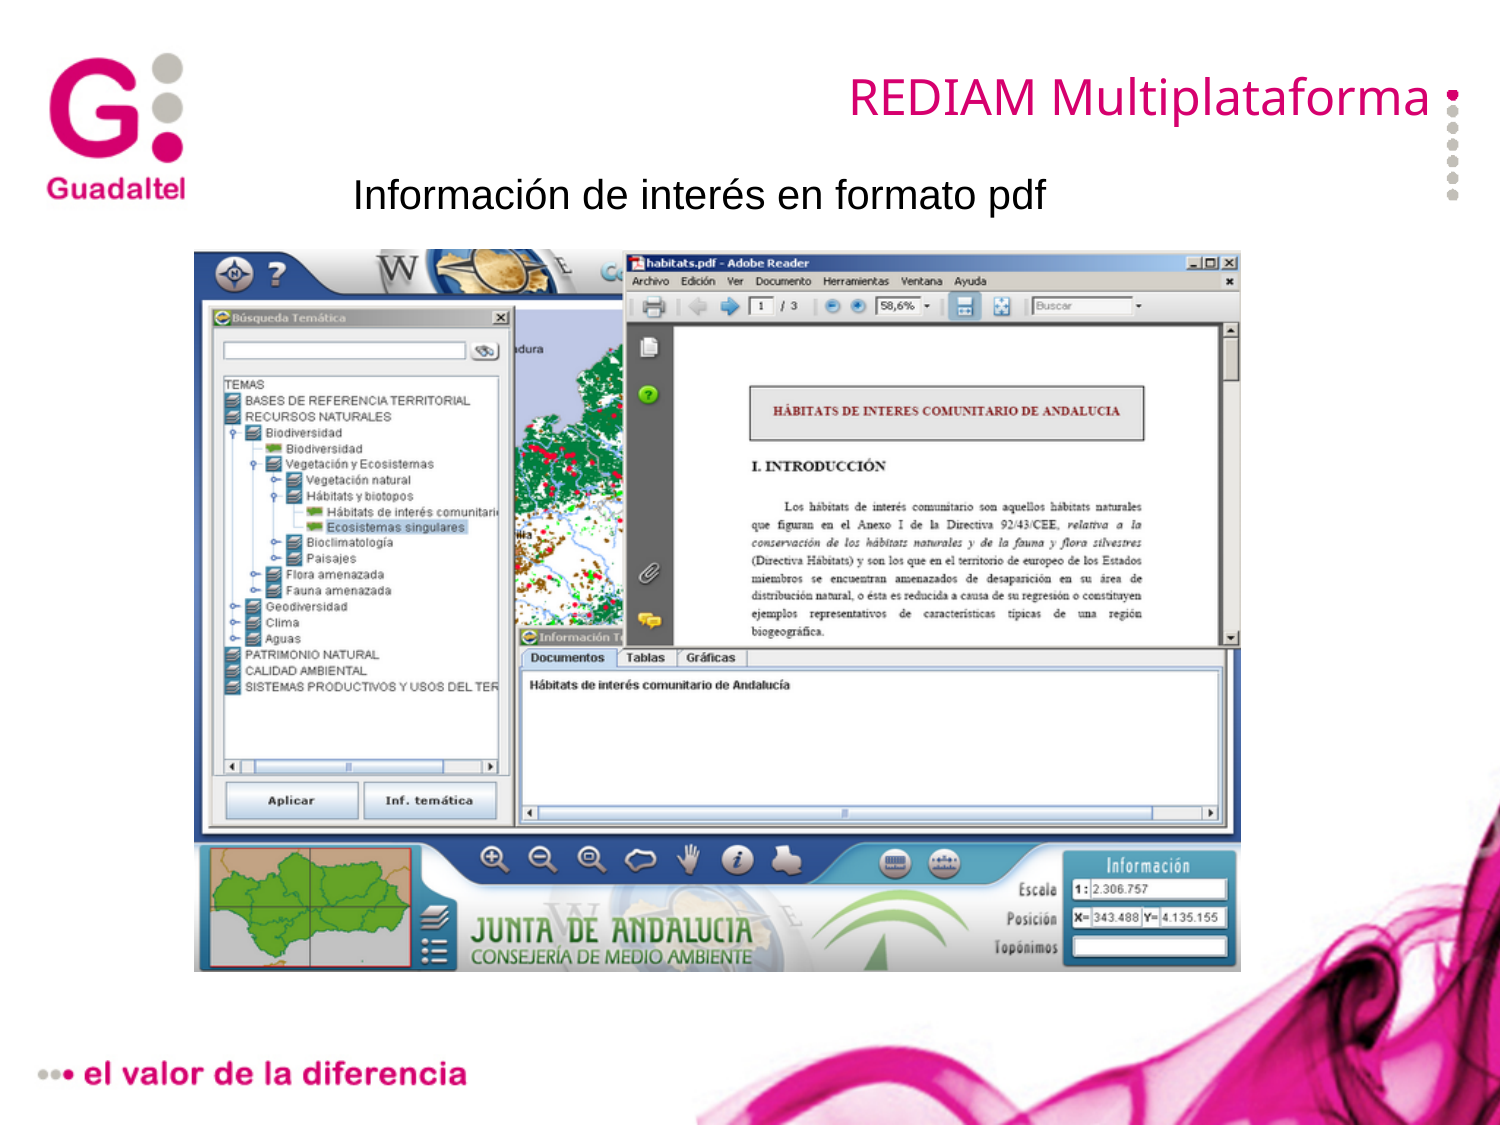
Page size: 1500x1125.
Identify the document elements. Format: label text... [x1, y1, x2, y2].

text_box Información de interés en formato pdf [337, 164, 1151, 247]
text_box REDIAM Multiplataforma [472, 54, 1447, 126]
picture [0, 0, 1500, 1125]
